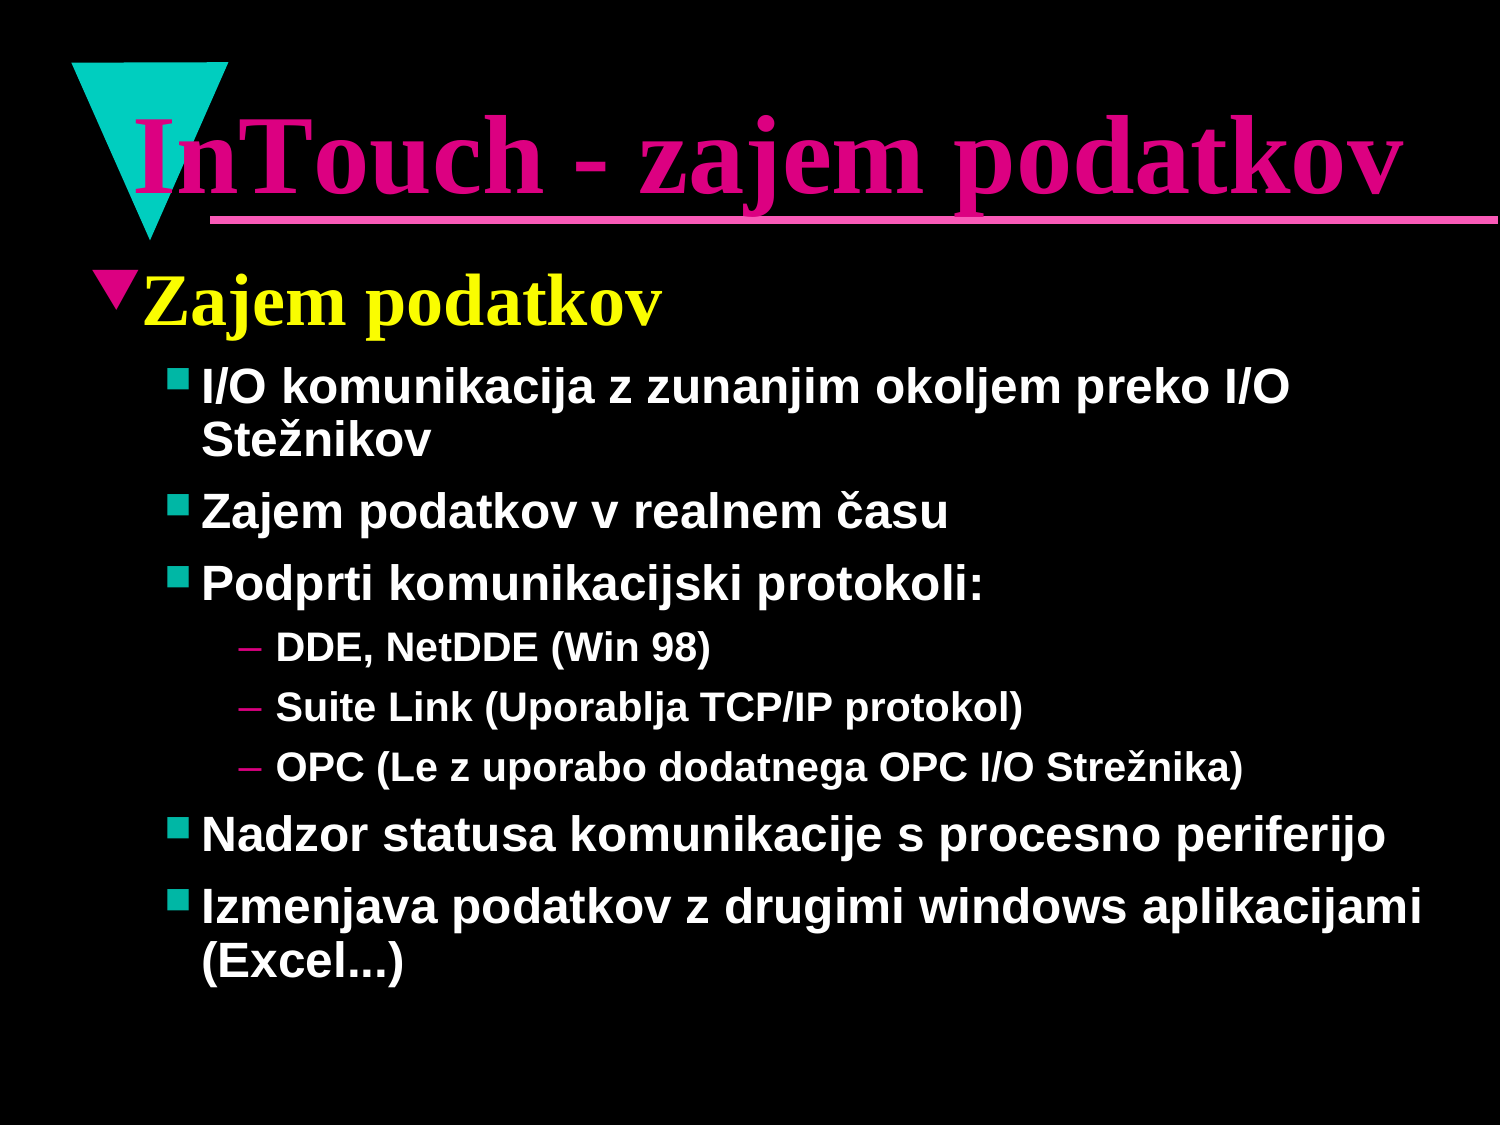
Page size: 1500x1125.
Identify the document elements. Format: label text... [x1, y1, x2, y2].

list Zajem podatkov I/O komunikacija z zunanjim okoljem preko I/O Stežnikov Zajem podatkov v realnem času Podprti komunikacijski protokoli: DDE, NetDDE (Win 98) Suite Link (Uporablja TCP/IP protokol) OPC (Le z uporabo dodatnega OPC I/O Strežnika) Nadzor statusa komunikacije s procesno periferijo Izmenjava podatkov z drugimi windows aplikacijami (Excel...) [75, 254, 1500, 1004]
title InTouch - zajem podatkov [117, 63, 1500, 251]
